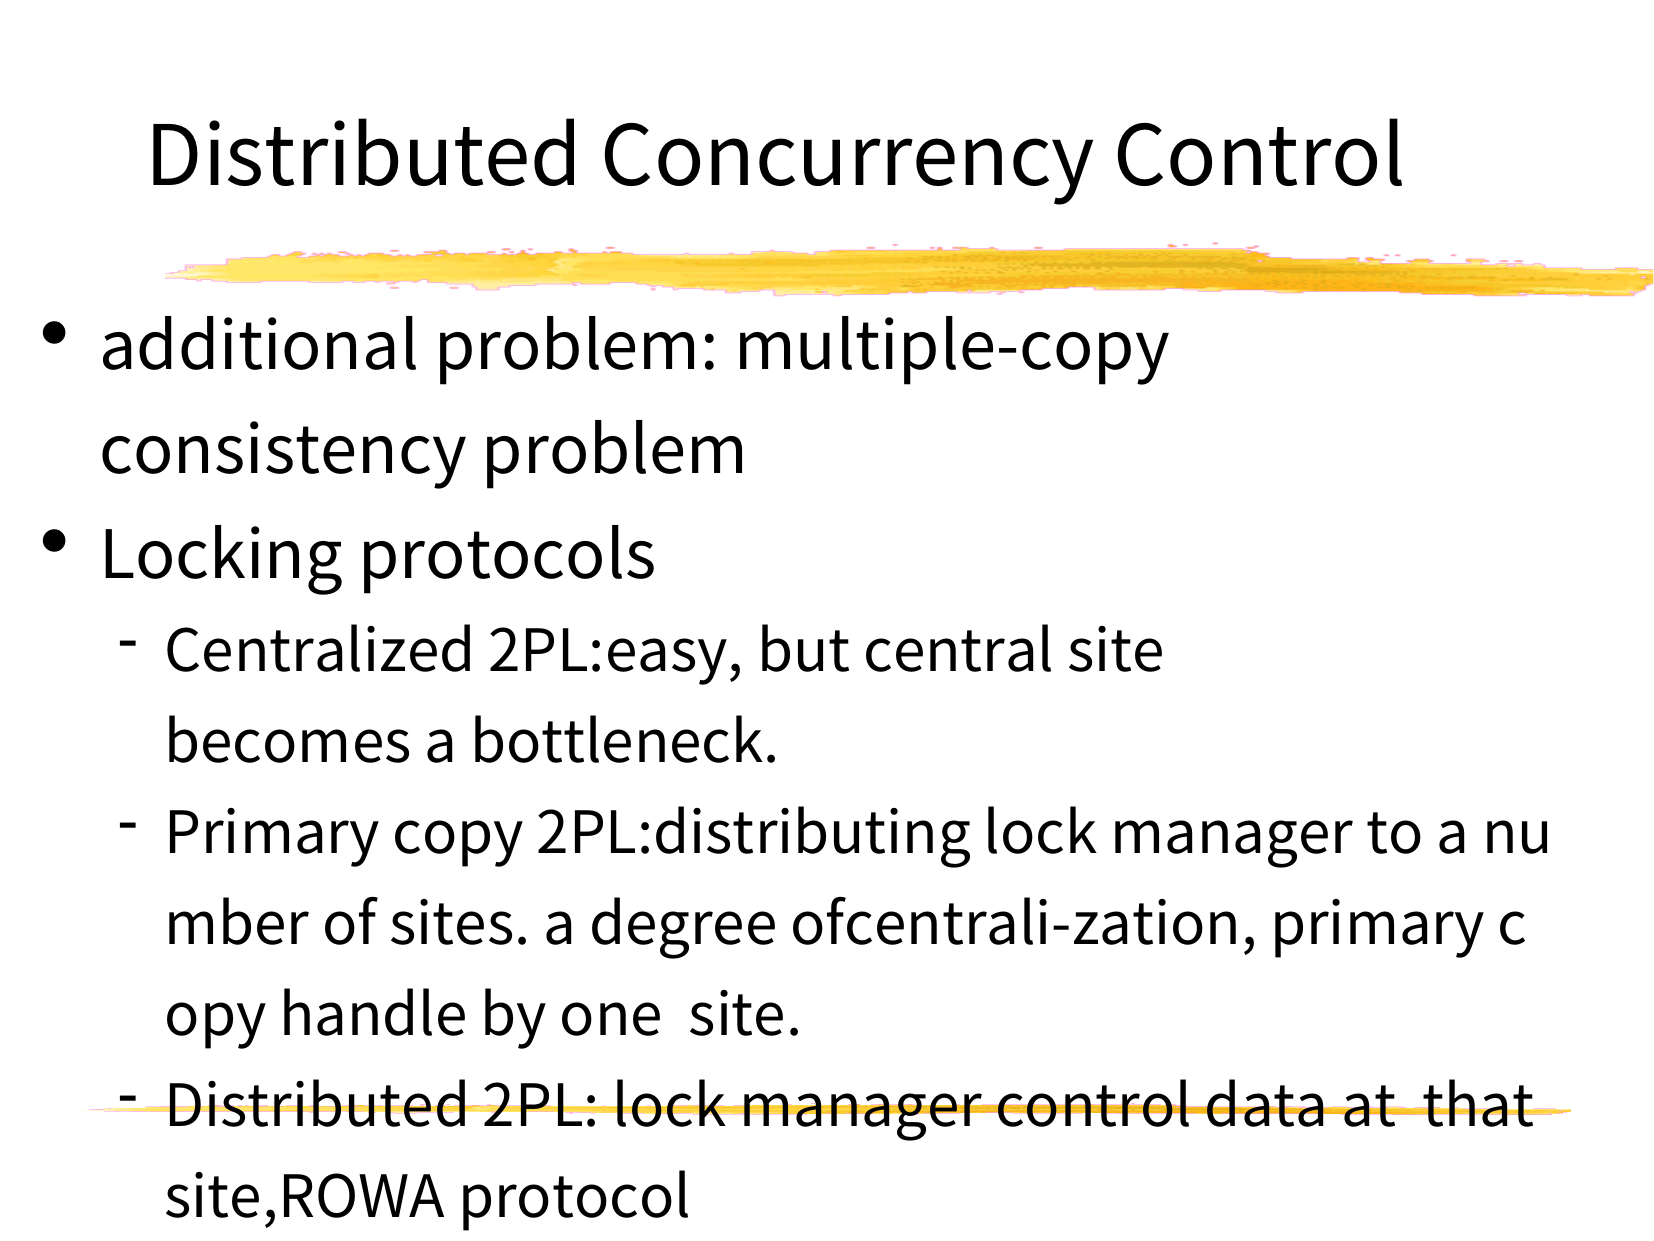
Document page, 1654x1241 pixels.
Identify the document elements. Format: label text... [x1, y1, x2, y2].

picture [165, 237, 1654, 308]
list additional problem: multiple-copy consistency problem Locking protocols Centralized 2PL:easy, but central site becomes a bottleneck. Primary copy 2PL:distributing lock manager to a number of sites. a degree ofcentrali-zation, primary copy handle by one site. Distributed 2PL: lock manager control data at that site,ROWA protocol Majority locking:obtain locks on a majority of copies [43, 283, 1558, 1129]
picture [1558, 1102, 1571, 1117]
title Distributed Concurrency Control [73, 39, 1479, 249]
